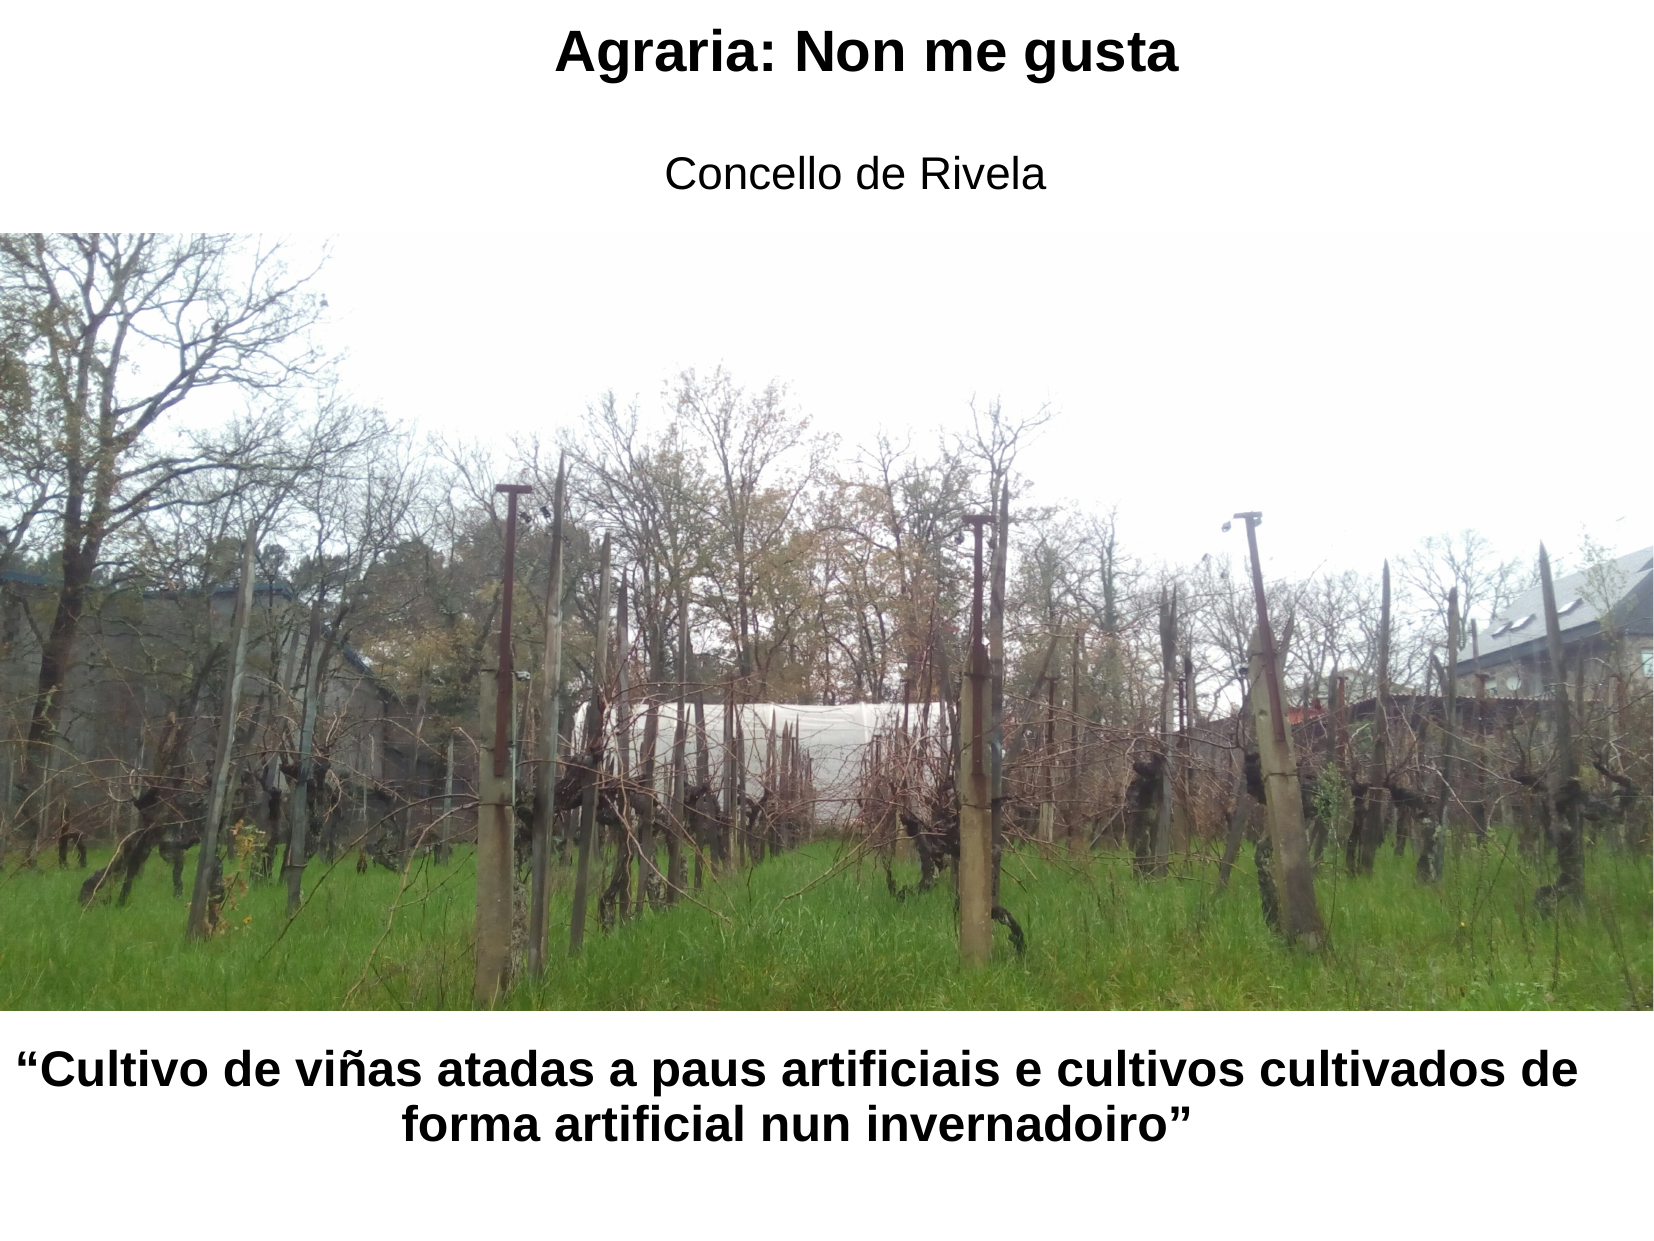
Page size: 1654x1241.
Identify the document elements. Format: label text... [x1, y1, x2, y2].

text_box “Cultivo de viñas atadas a paus artificiais e cultivos cultivados de forma artificial nun invernadoiro” [0, 1033, 1654, 1163]
text_box Concello de Rivela [649, 140, 1062, 207]
text_box Agraria: Non me gusta [539, 11, 1195, 94]
picture [0, 233, 1654, 1012]
